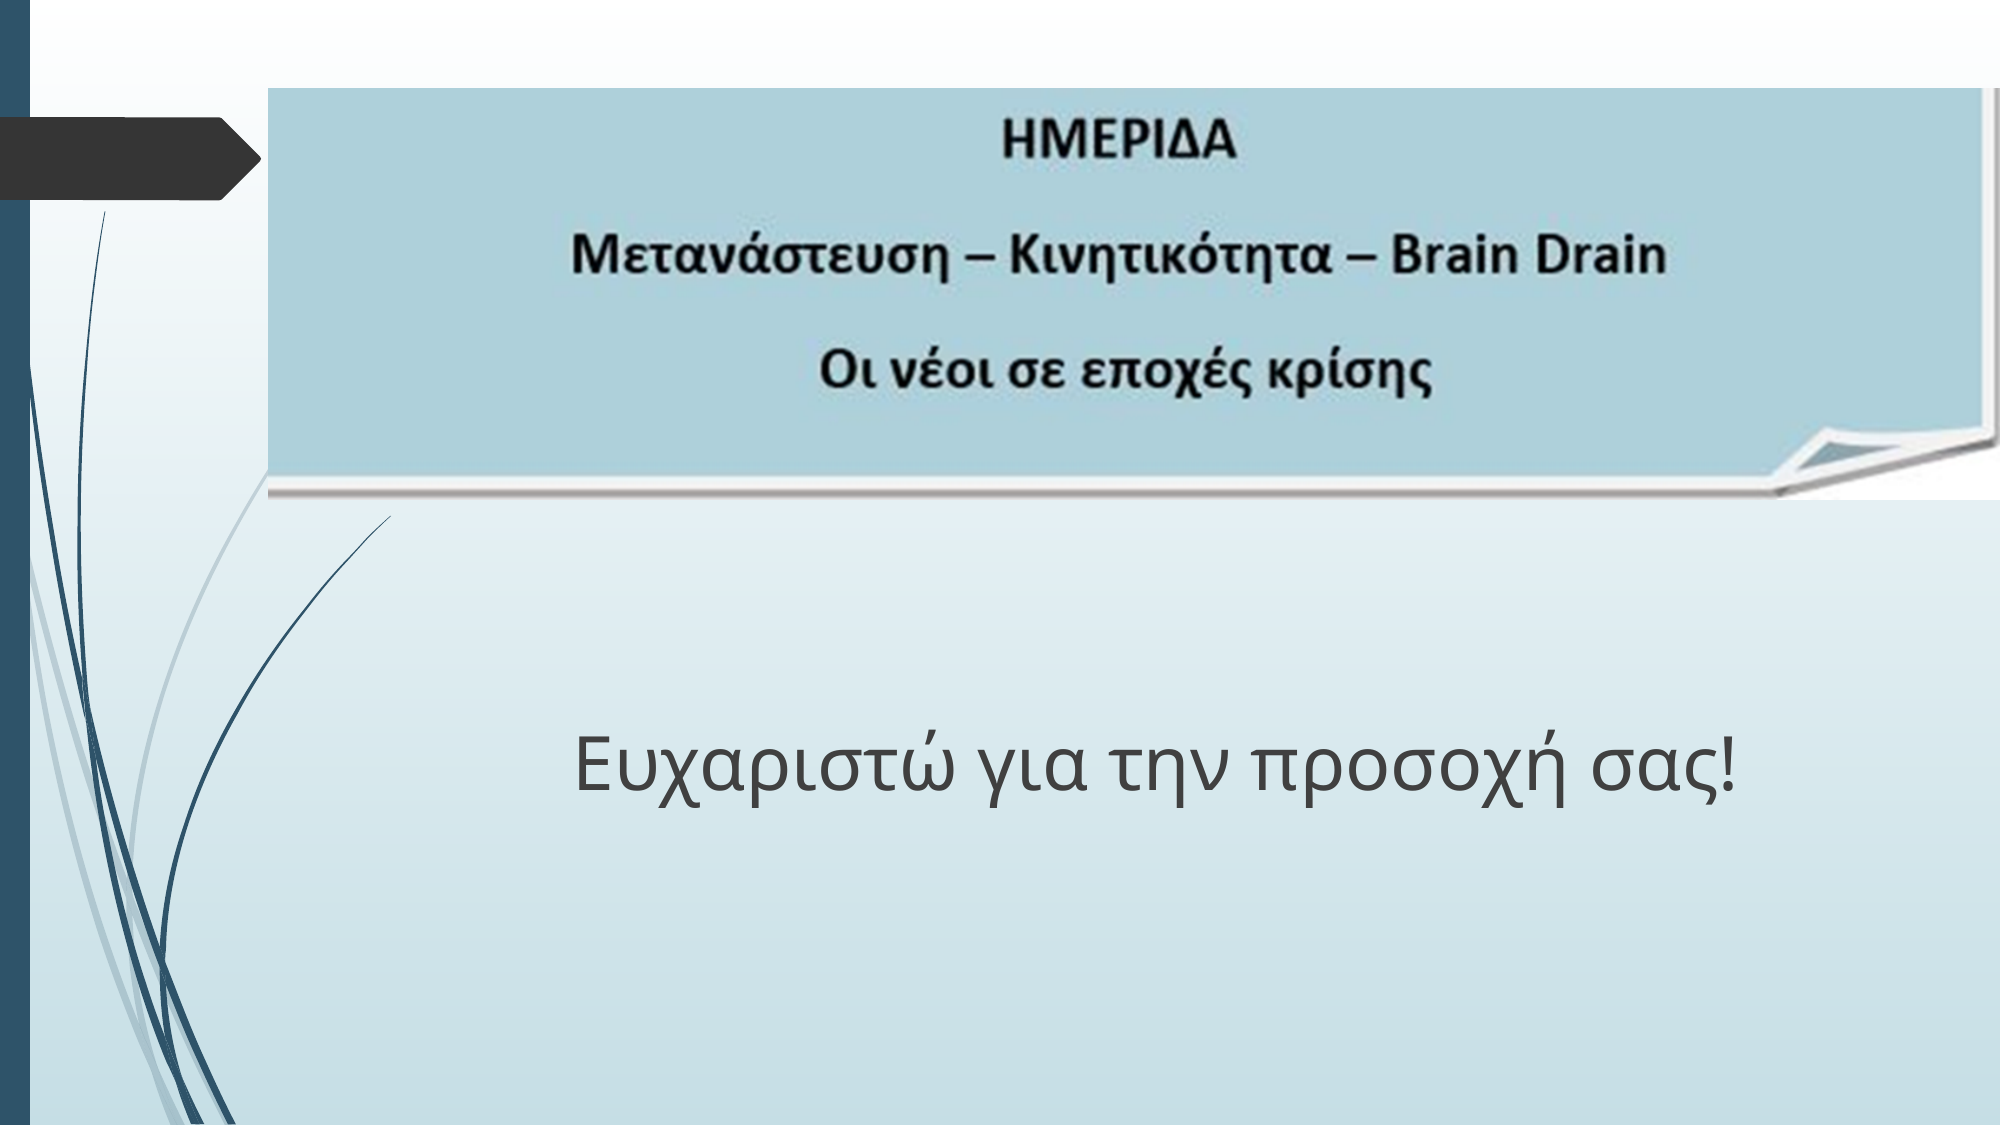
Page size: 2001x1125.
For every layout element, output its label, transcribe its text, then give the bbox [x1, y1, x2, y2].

picture [268, 88, 2000, 500]
list Ευχαριστώ για την προσοχή σας! [424, 531, 1888, 970]
